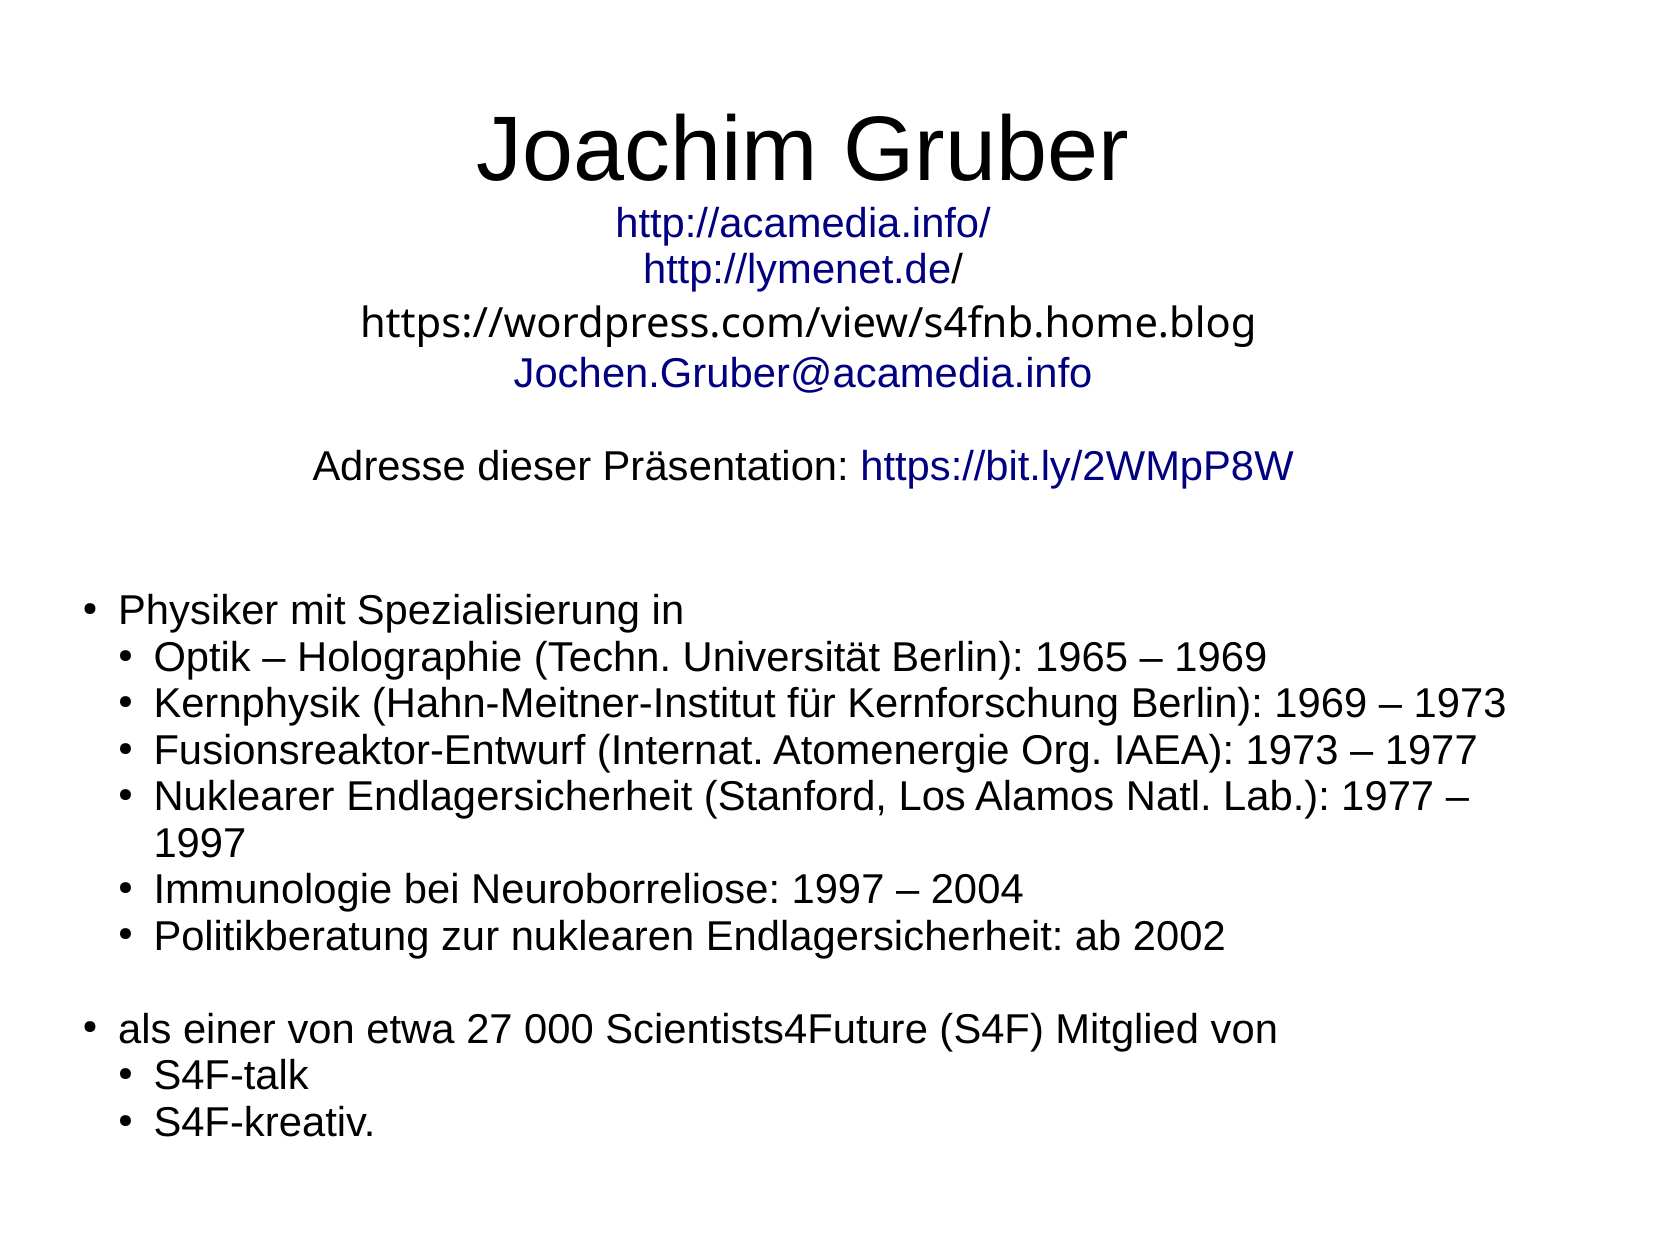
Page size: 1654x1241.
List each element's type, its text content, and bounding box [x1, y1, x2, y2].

title Joachim Gruber http://acamedia.info/ http://lymenet.de/ https://wordpress.com/view/s4fnb.home.blog Jochen.Gruber@acamedia.info Adresse dieser Präsentation: https://bit.ly/2WMpP8W [59, 102, 1548, 484]
subtitle Physiker mit Spezialisierung in Optik – Holographie (Techn. Universität Berlin): 1965 – 1969 Kernphysik (Hahn-Meitner-Institut für Kernforschung Berlin): 1969 – 1973 Fusionsreaktor-Entwurf (Internat. Atomenergie Org. IAEA): 1973 – 1977 Nuklearer Endlagersicherheit (Stanford, Los Alamos Natl. Lab.): 1977 – 1997 Immunologie bei Neuroborreliose: 1997 – 2004 Politikberatung zur nuklearen Endlagersicherheit: ab 2002 als einer von etwa 27 000 Scientists4Future (S4F) Mitglied von S4F-talk S4F-kreativ. [82, 587, 1571, 1182]
